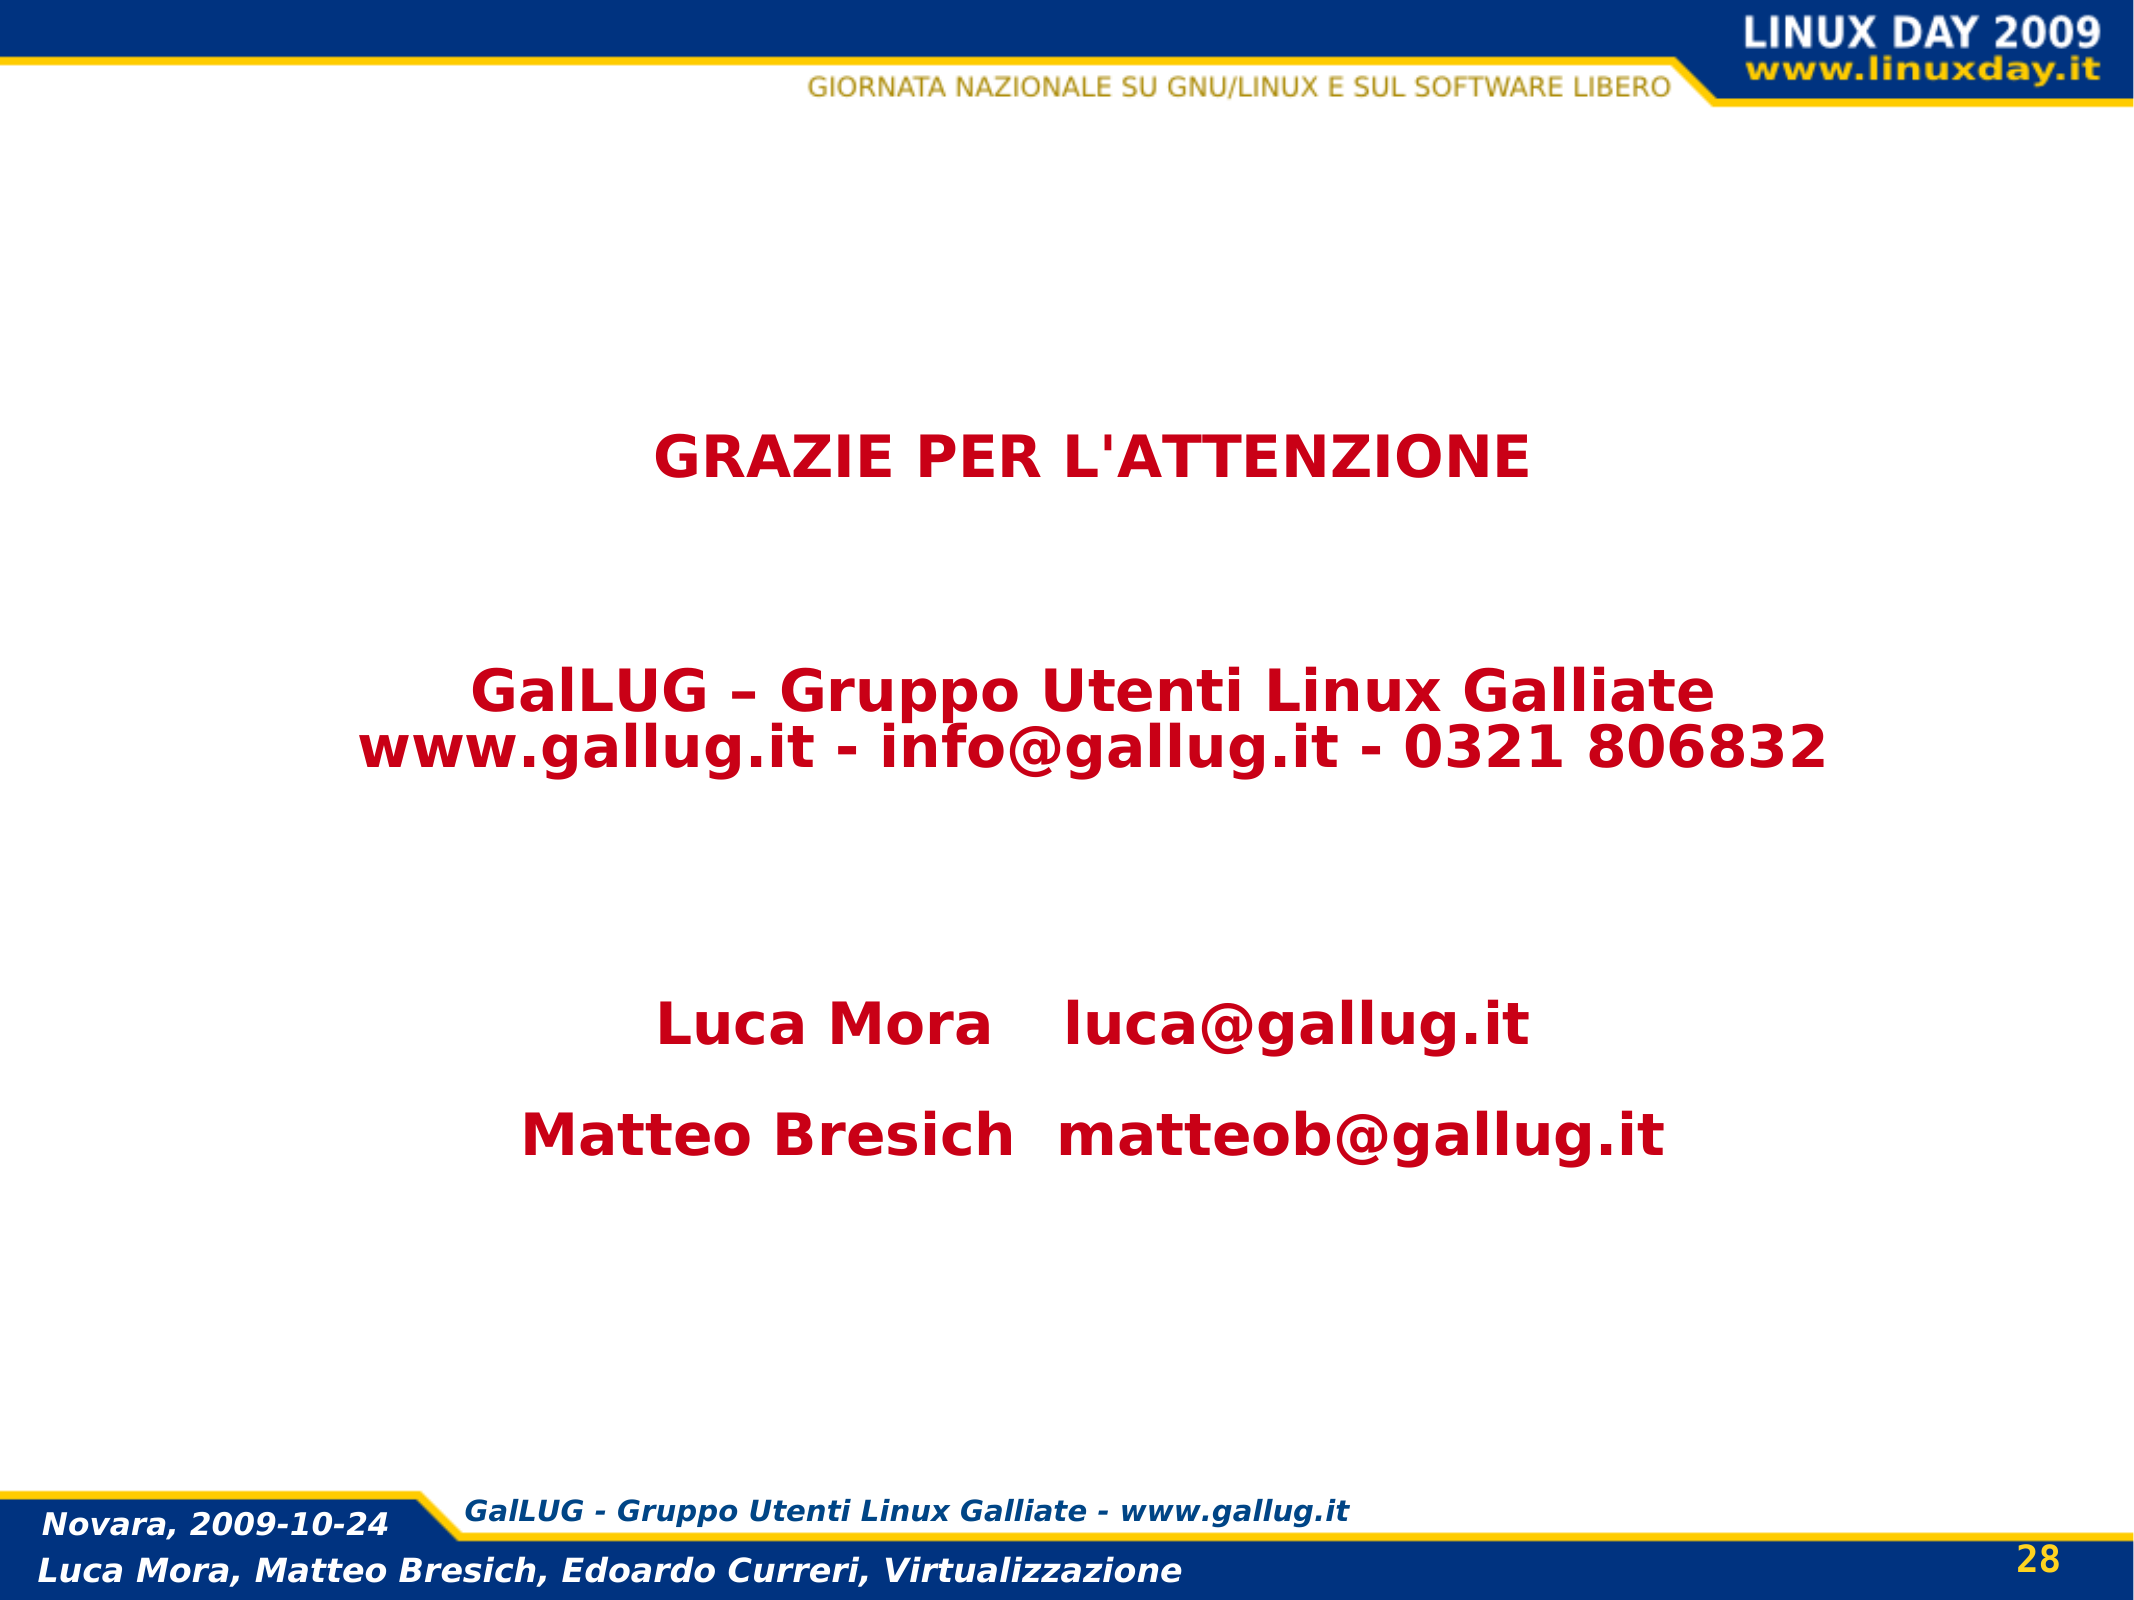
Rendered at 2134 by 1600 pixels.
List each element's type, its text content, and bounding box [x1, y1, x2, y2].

picture [0, 0, 2134, 1600]
subtitle GRAZIE PER L'ATTENZIONE GalLUG – Gruppo Utenti Linux Galliate www.gallug.it - info@gallug.it - 0321 806832 Luca Mora luca@gallug.it Matteo Bresich matteob@gallug.it [106, 159, 2080, 1441]
